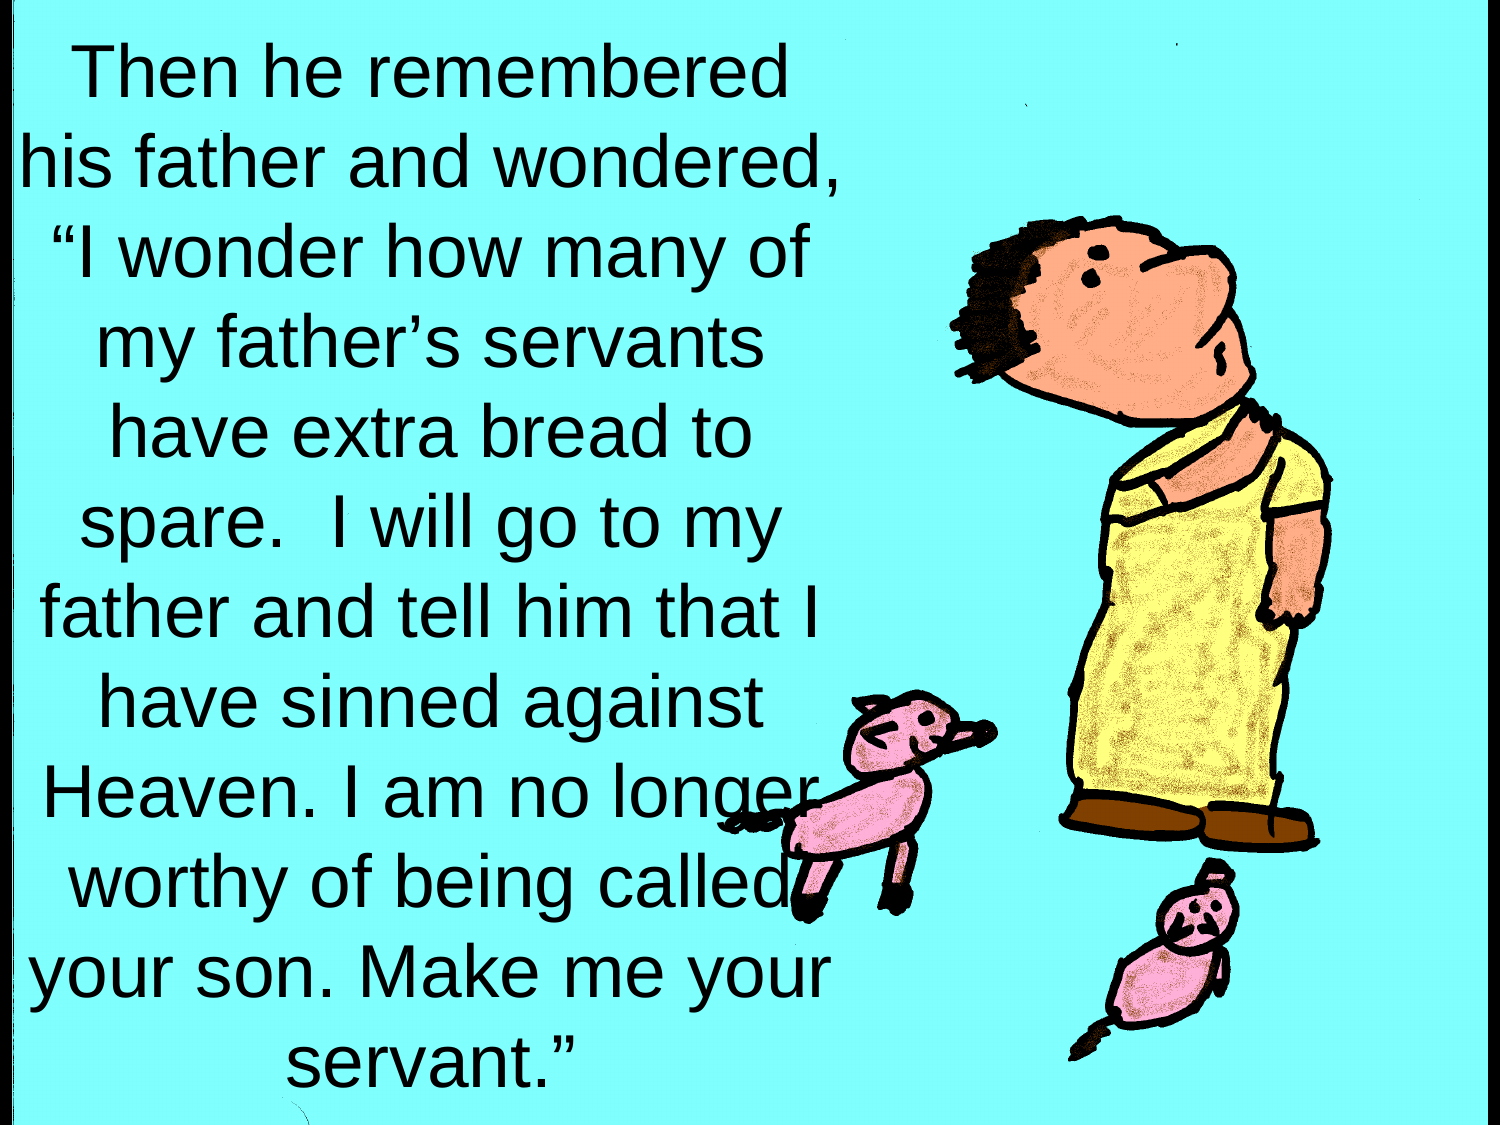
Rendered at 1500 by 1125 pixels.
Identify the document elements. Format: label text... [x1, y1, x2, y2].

picture [863, 0, 1488, 1125]
title Then he remembered his father and wondered, “I wonder how many of my father’s servants have extra bread to spare. I will go to my father and tell him that I have sinned against Heaven. I am no longer worthy of being called your son. Make me your servant.” [0, 0, 863, 1125]
